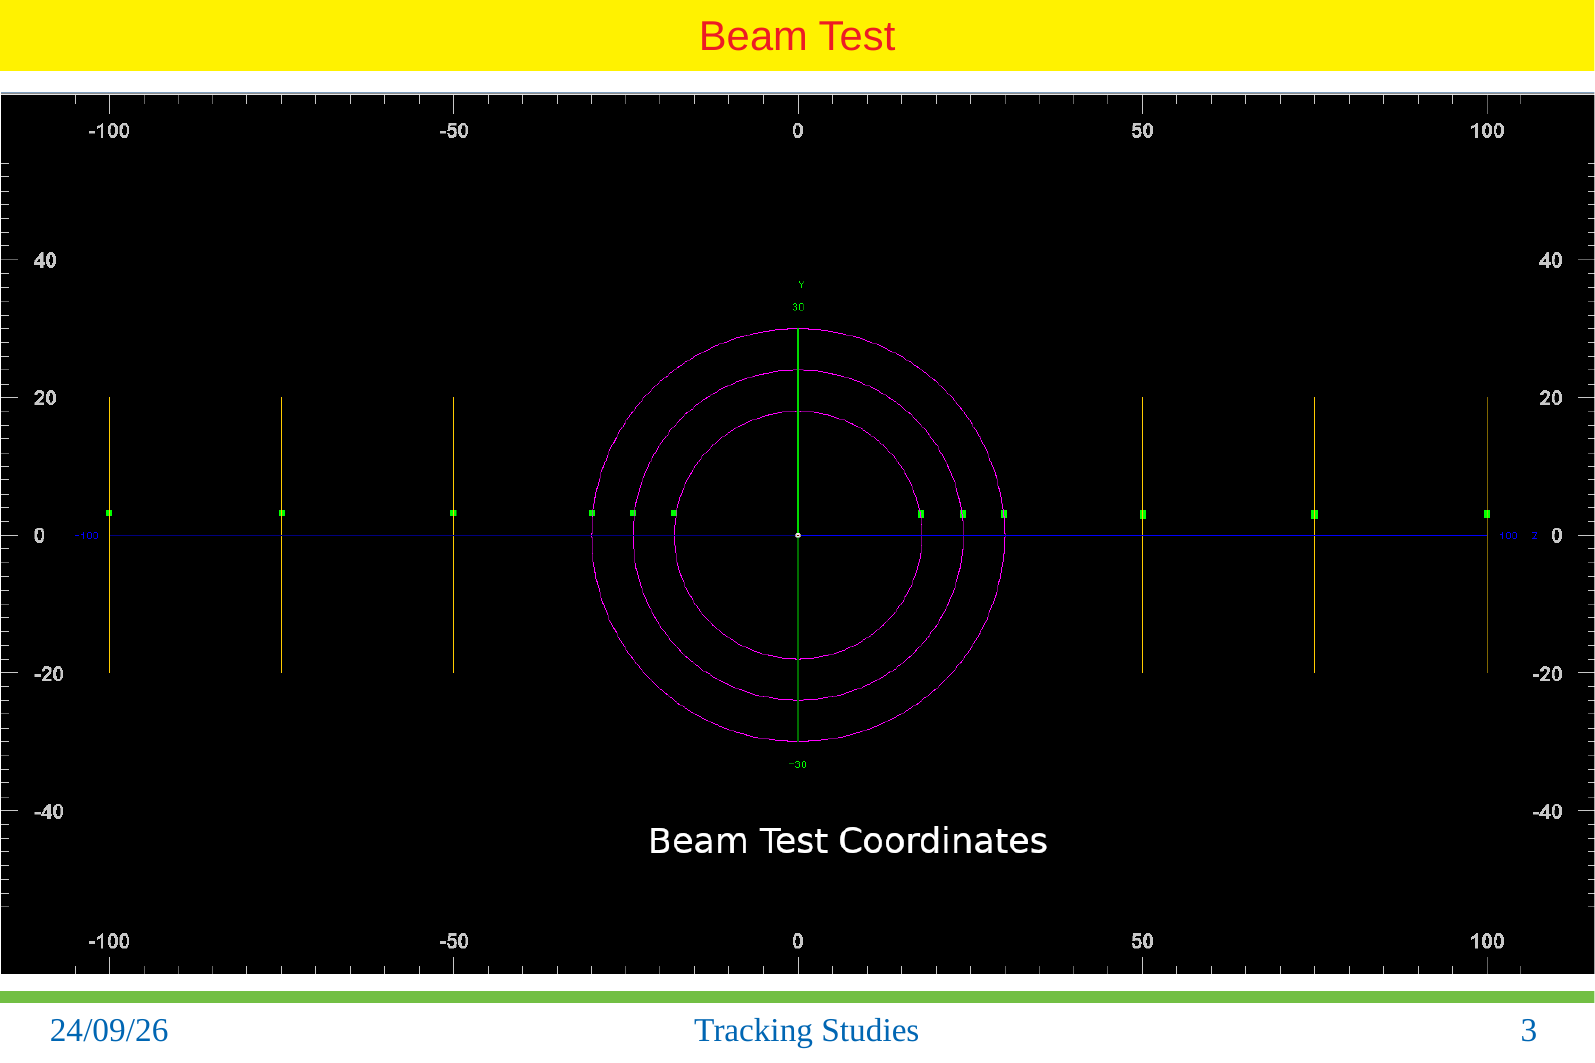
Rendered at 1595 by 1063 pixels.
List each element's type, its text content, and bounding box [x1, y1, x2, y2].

picture [1, 92, 1595, 974]
title Beam Test [0, 0, 1595, 71]
